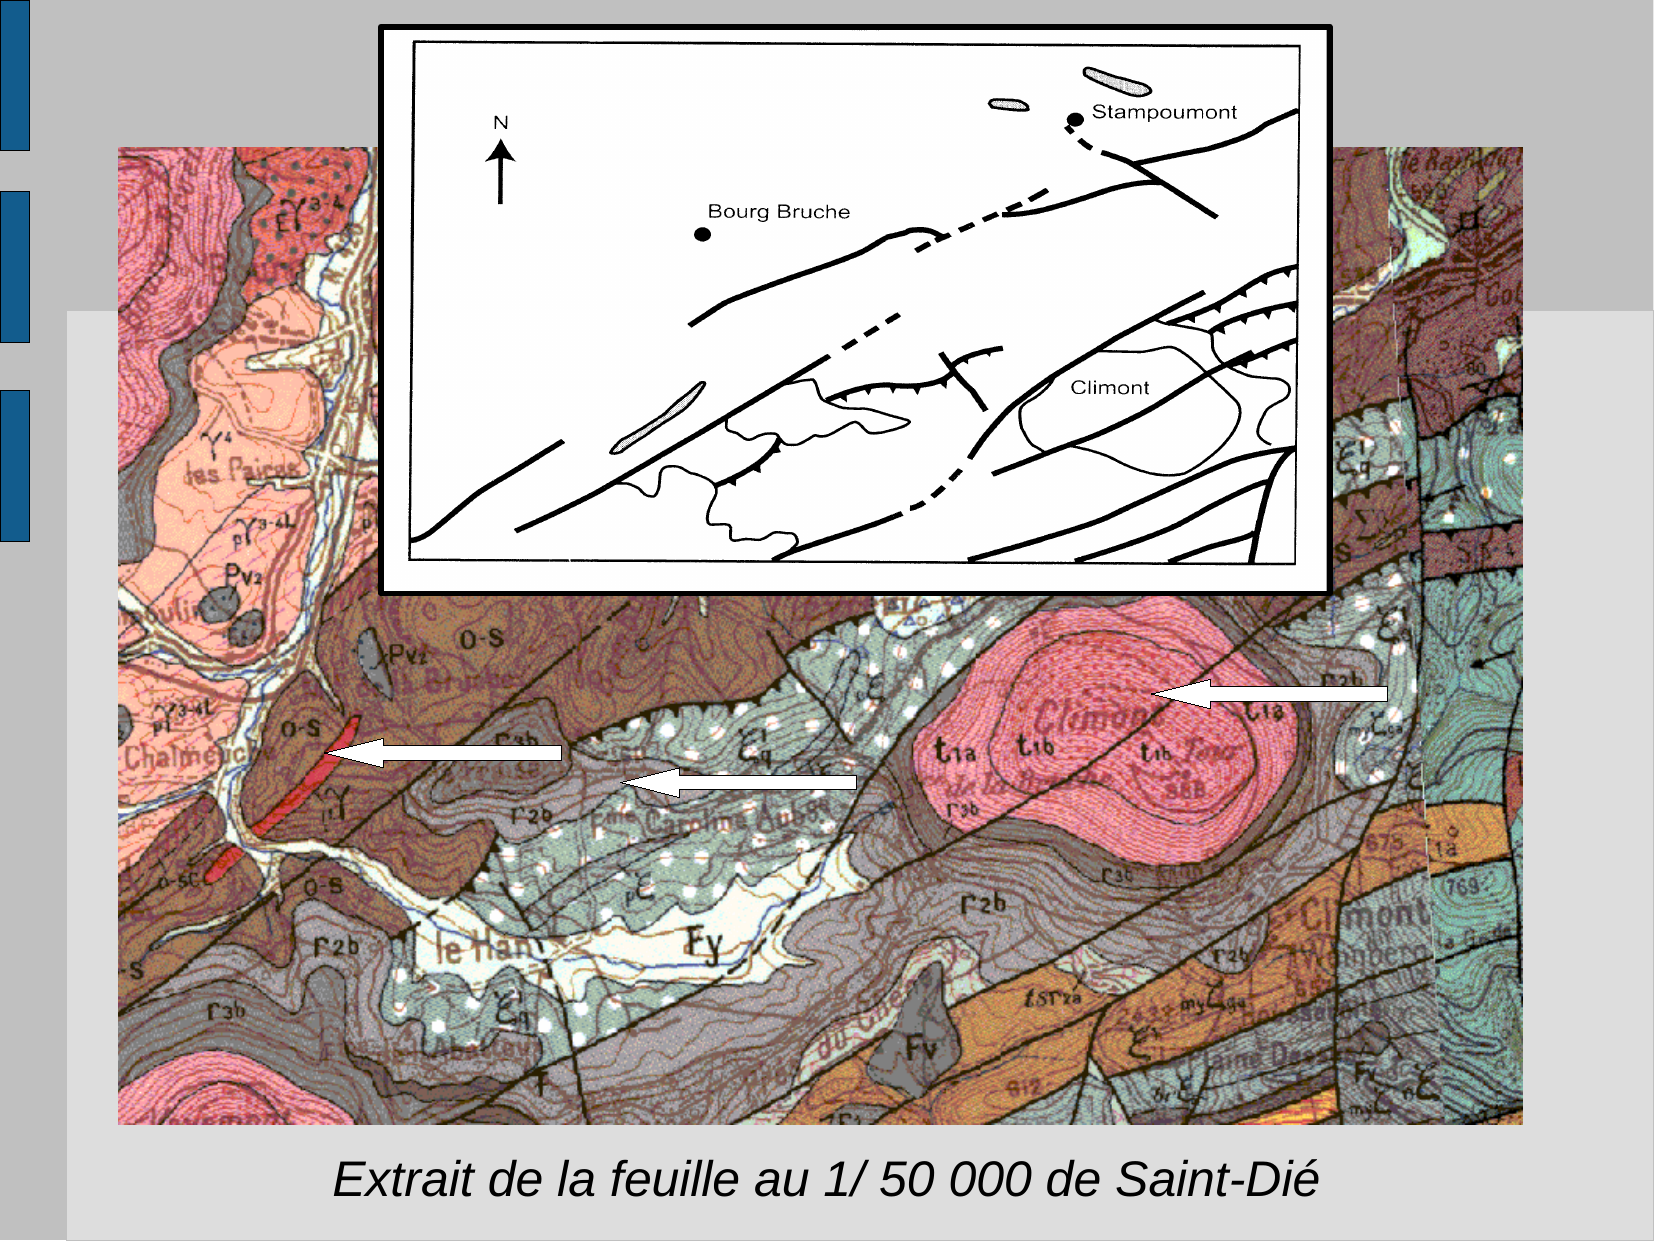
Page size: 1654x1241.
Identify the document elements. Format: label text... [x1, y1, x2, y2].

text_box Extrait de la feuille au 1/ 50 000 de Saint-Dié [118, 1151, 1536, 1208]
text_box [324, 738, 562, 768]
picture [118, 147, 1523, 1125]
text_box [1151, 679, 1388, 709]
text_box [620, 767, 857, 798]
picture [383, 29, 1327, 591]
